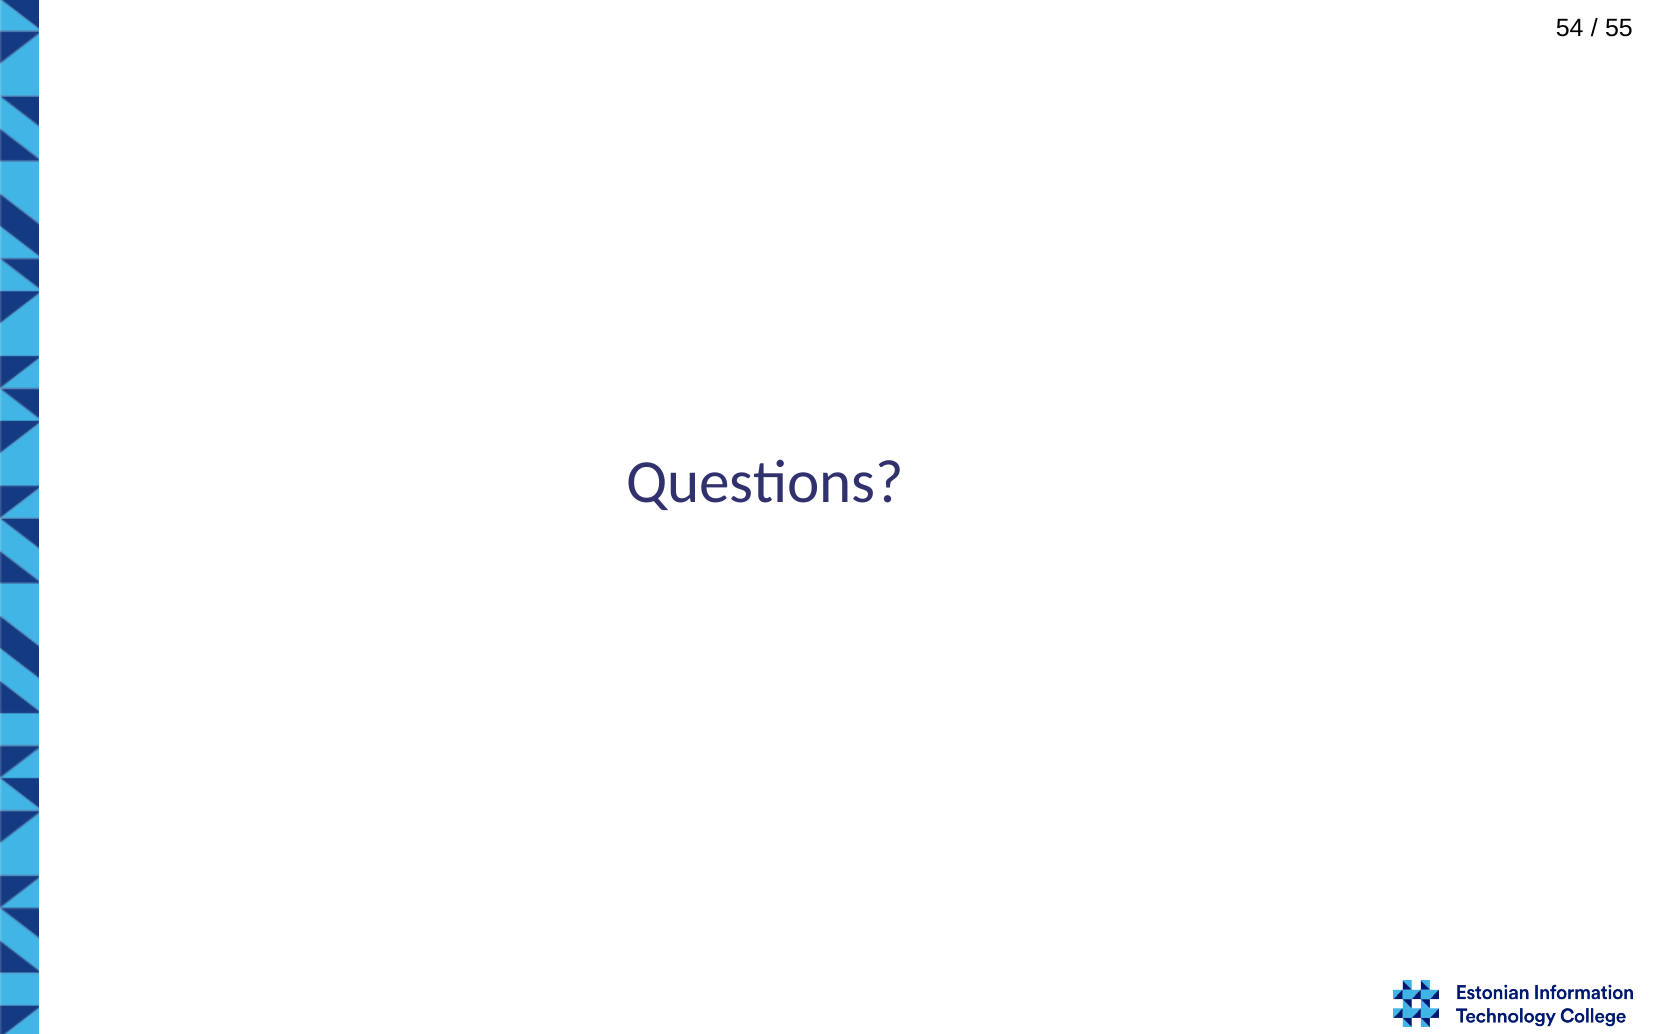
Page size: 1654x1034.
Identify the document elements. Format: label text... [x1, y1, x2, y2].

title Questions? [625, 431, 1044, 544]
picture [1393, 980, 1633, 1027]
